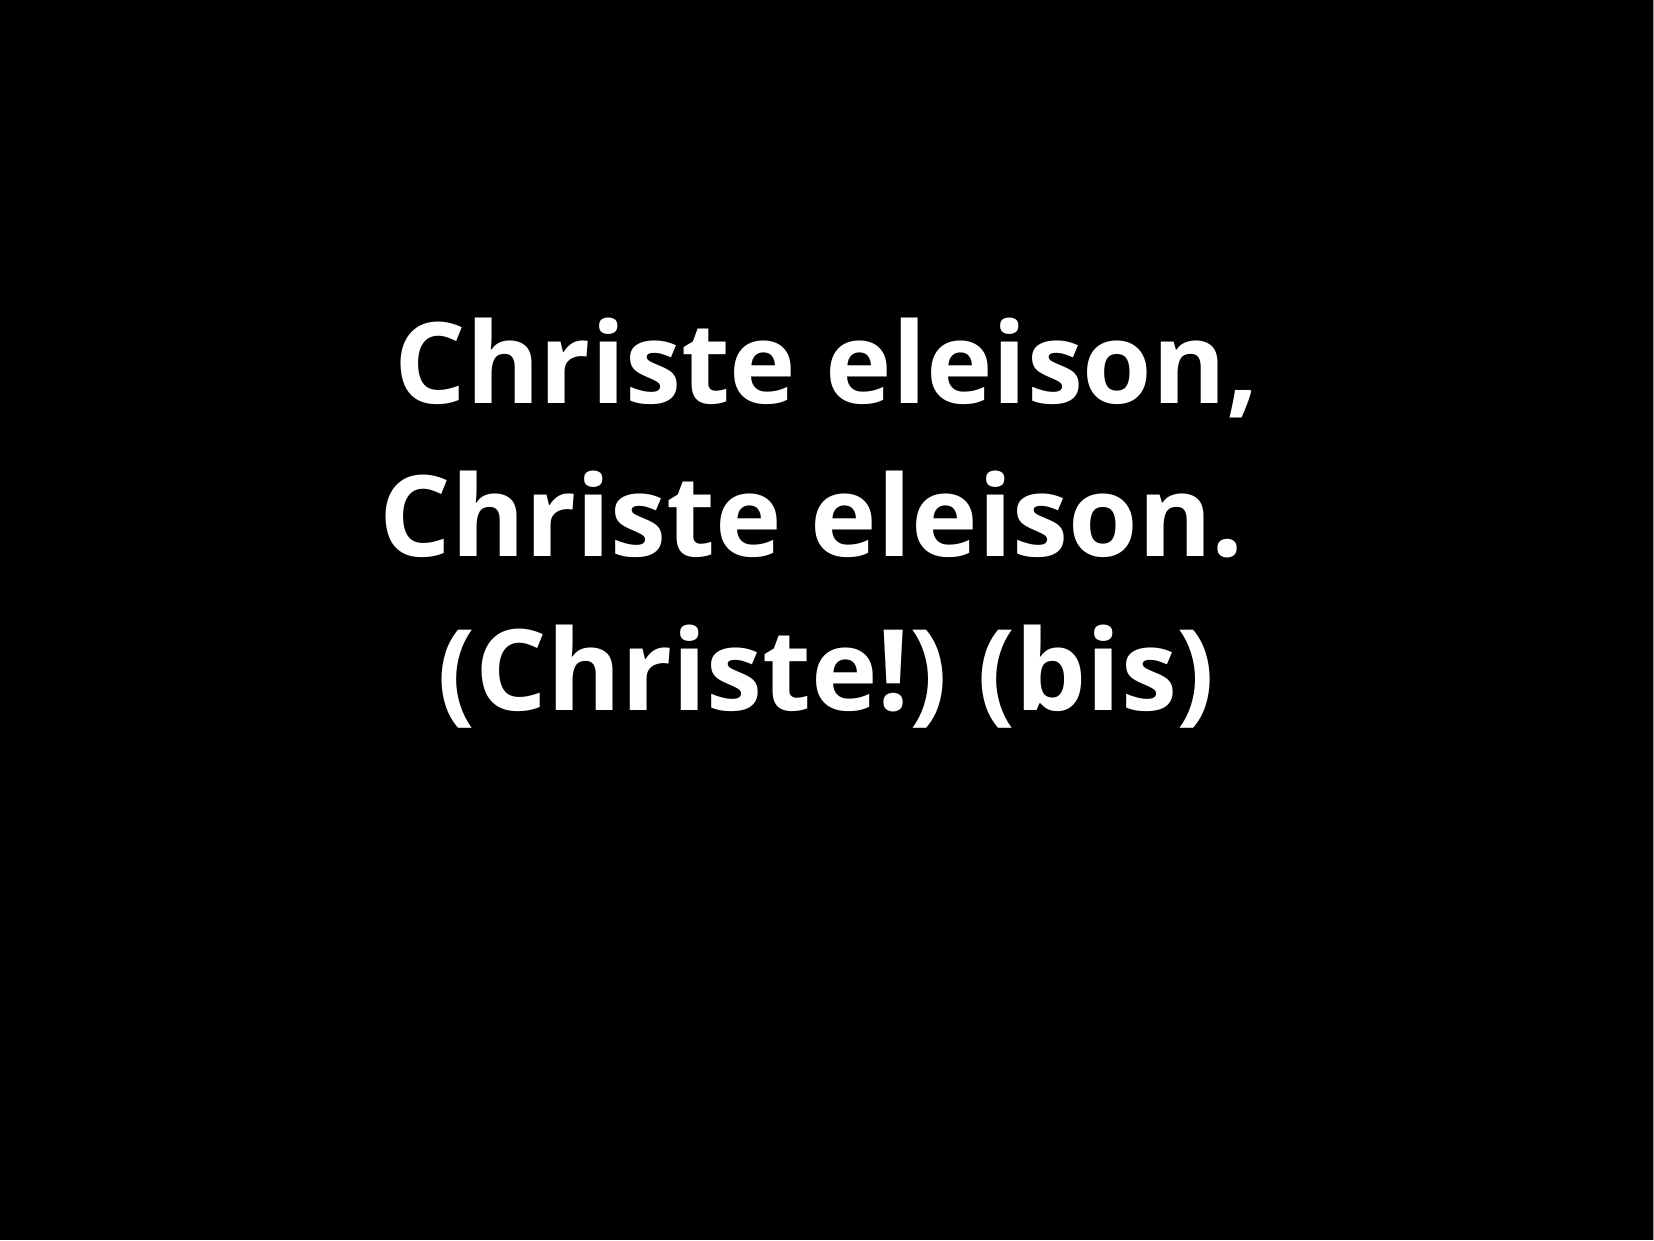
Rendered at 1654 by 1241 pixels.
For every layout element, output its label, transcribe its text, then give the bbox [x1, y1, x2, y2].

subtitle Christe eleison, Christe eleison. (Christe!) (bis) [82, 70, 1571, 1109]
